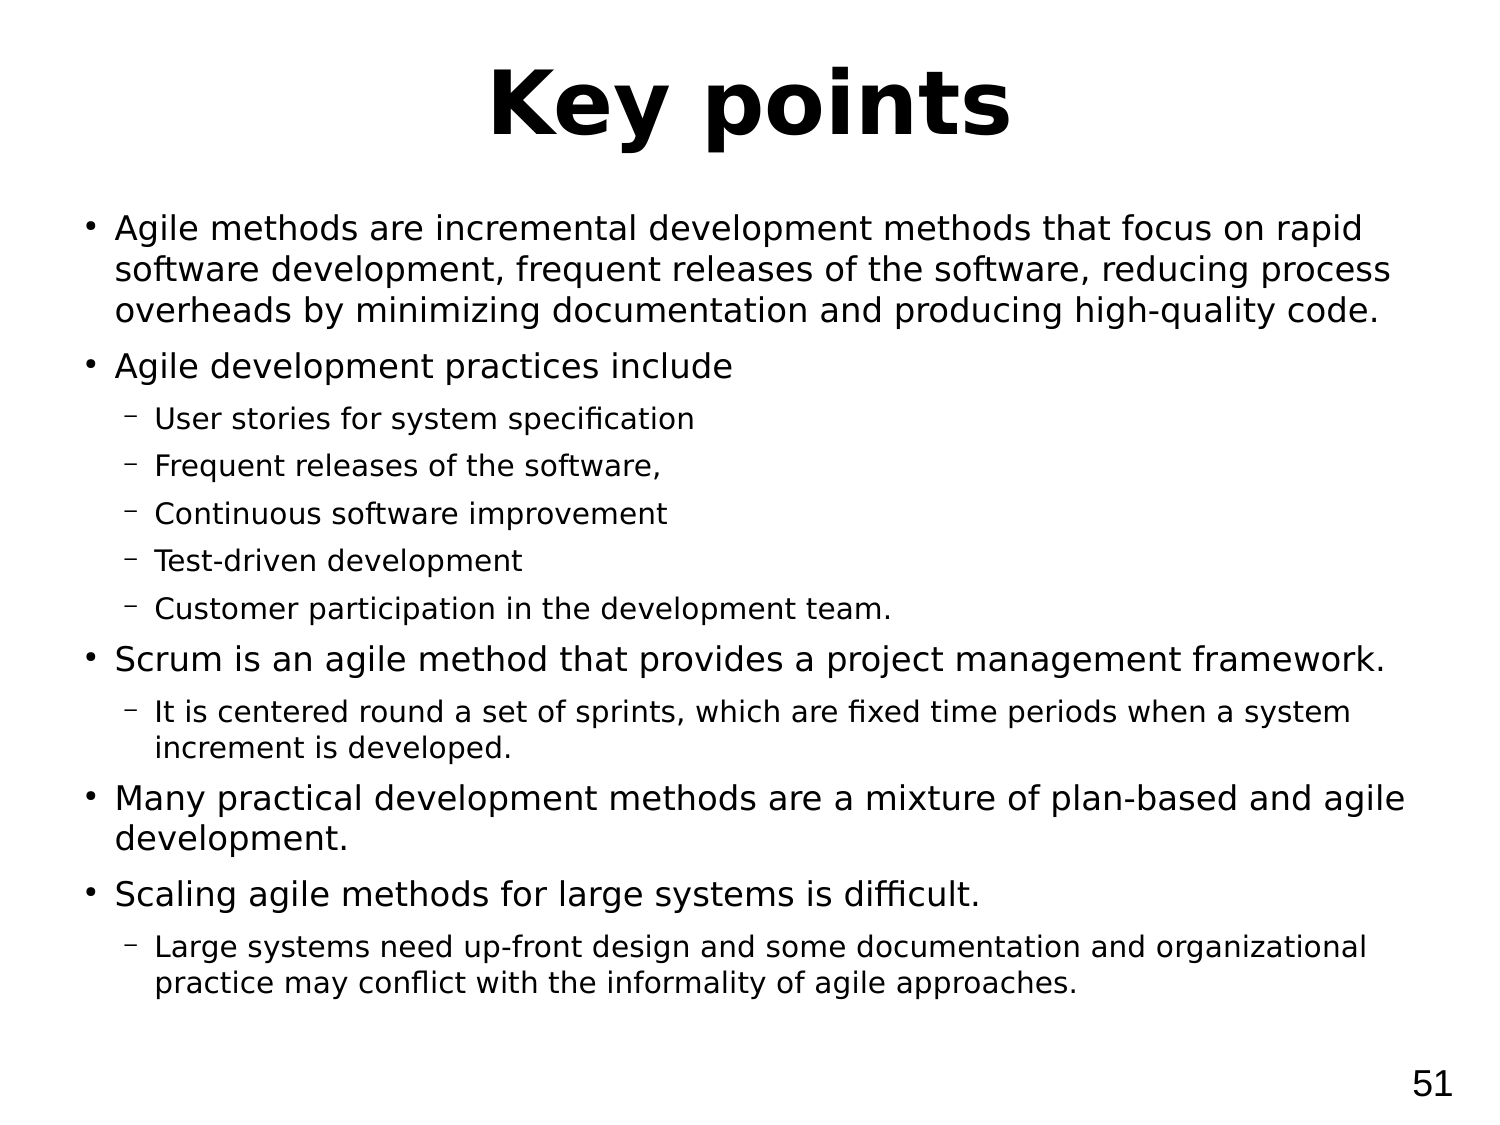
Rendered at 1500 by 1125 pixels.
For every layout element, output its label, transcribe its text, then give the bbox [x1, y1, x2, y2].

list Agile methods are incremental development methods that focus on rapid software development, frequent releases of the software, reducing process overheads by minimizing documentation and producing high-quality code. Agile development practices include User stories for system specification Frequent releases of the software, Continuous software improvement Test-driven development Customer participation in the development team. Scrum is an agile method that provides a project management framework. It is centered round a set of sprints, which are fixed time periods when a system increment is developed. Many practical development methods are a mixture of plan-based and agile development. Scaling agile methods for large systems is difficult. Large systems need up-front design and some documentation and organizational practice may conflict with the informality of agile approaches. [75, 206, 1425, 1063]
title Key points [75, 33, 1425, 166]
